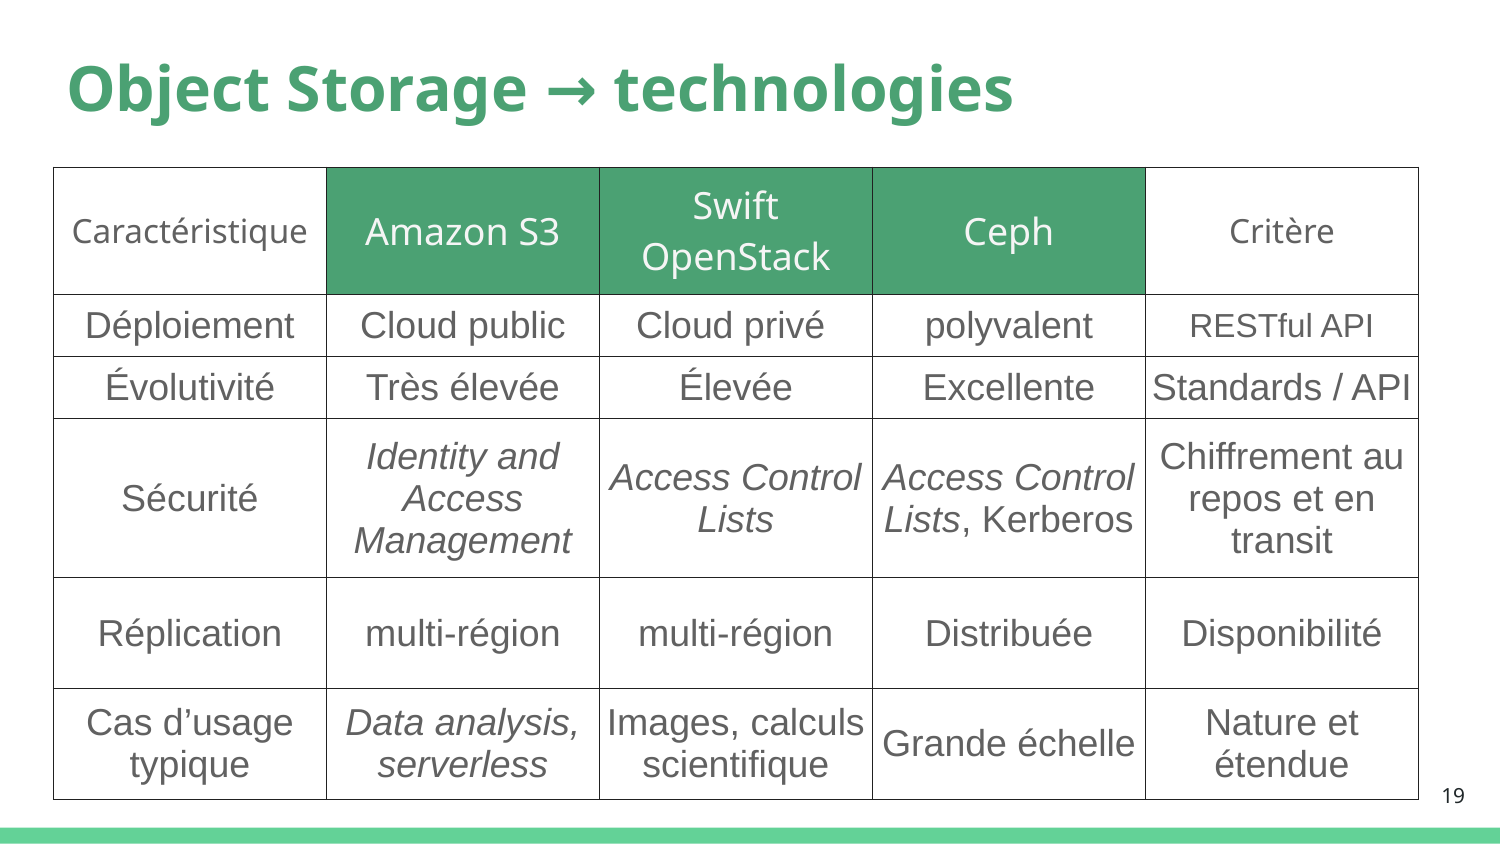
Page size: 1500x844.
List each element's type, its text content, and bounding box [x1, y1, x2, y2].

table_cell Disponibilité [1146, 578, 1418, 688]
table_cell Nature et étendue [1146, 689, 1418, 799]
table_header Caractéristique [54, 168, 326, 294]
title Object Storage → technologies [51, 23, 1449, 117]
table_cell multi-région [600, 578, 872, 688]
table_cell Cas d’usage typique [54, 689, 326, 799]
table_header Amazon S3 [327, 168, 599, 294]
table_cell Standards / API [1146, 357, 1418, 418]
table_cell Access Control Lists, Kerberos [873, 419, 1145, 577]
table_cell Chiffrement au repos et en transit [1146, 419, 1418, 577]
table_cell Cloud privé [600, 295, 872, 356]
slide_number <numéro> [1389, 764, 1480, 830]
table_header Ceph [873, 168, 1145, 294]
table_cell Access Control Lists [600, 419, 872, 577]
table_header Swift OpenStack [600, 168, 872, 294]
table_cell Évolutivité [54, 357, 326, 418]
table_cell Images, calculs scientifique [600, 689, 872, 799]
table_cell Très élevée [327, 357, 599, 418]
table_cell Grande échelle [873, 689, 1145, 799]
table_cell Sécurité [54, 419, 326, 577]
table_cell Excellente [873, 357, 1145, 418]
table_cell RESTful API [1146, 295, 1418, 356]
table_cell Réplication [54, 578, 326, 688]
table_cell Data analysis, serverless [327, 689, 599, 799]
table_cell Déploiement [54, 295, 326, 356]
table_header Critère [1146, 168, 1418, 294]
table_cell Élevée [600, 357, 872, 418]
table_cell multi-région [327, 578, 599, 688]
table_cell Identity and Access Management [327, 419, 599, 577]
table_cell Cloud public [327, 295, 599, 356]
table_cell polyvalent [873, 295, 1145, 356]
table_cell Distribuée [873, 578, 1145, 688]
